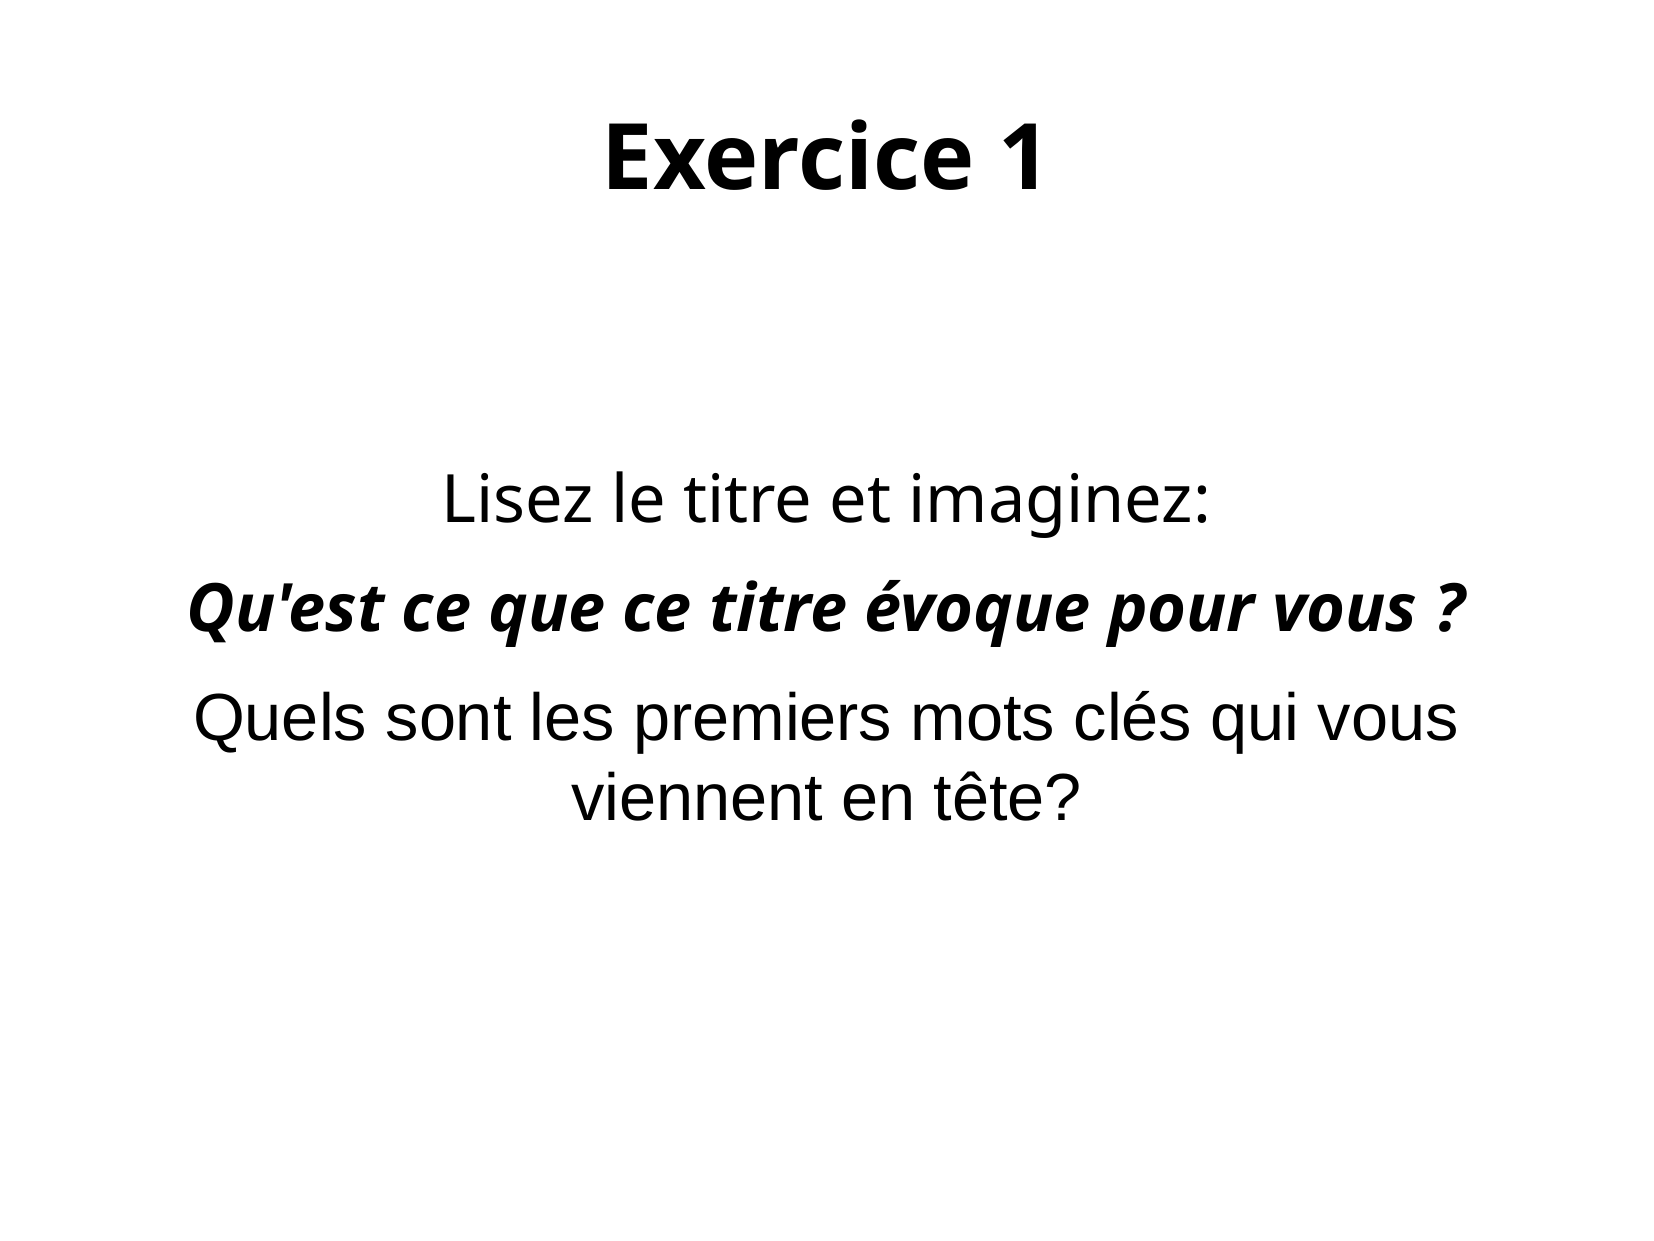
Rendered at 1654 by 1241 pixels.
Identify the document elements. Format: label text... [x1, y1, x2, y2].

title Exercice 1 [82, 49, 1571, 257]
subtitle Lisez le titre et imaginez: Qu'est ce que ce titre évoque pour vous ? Quels sont les premiers mots clés qui vous viennent en tête? [82, 453, 1571, 946]
